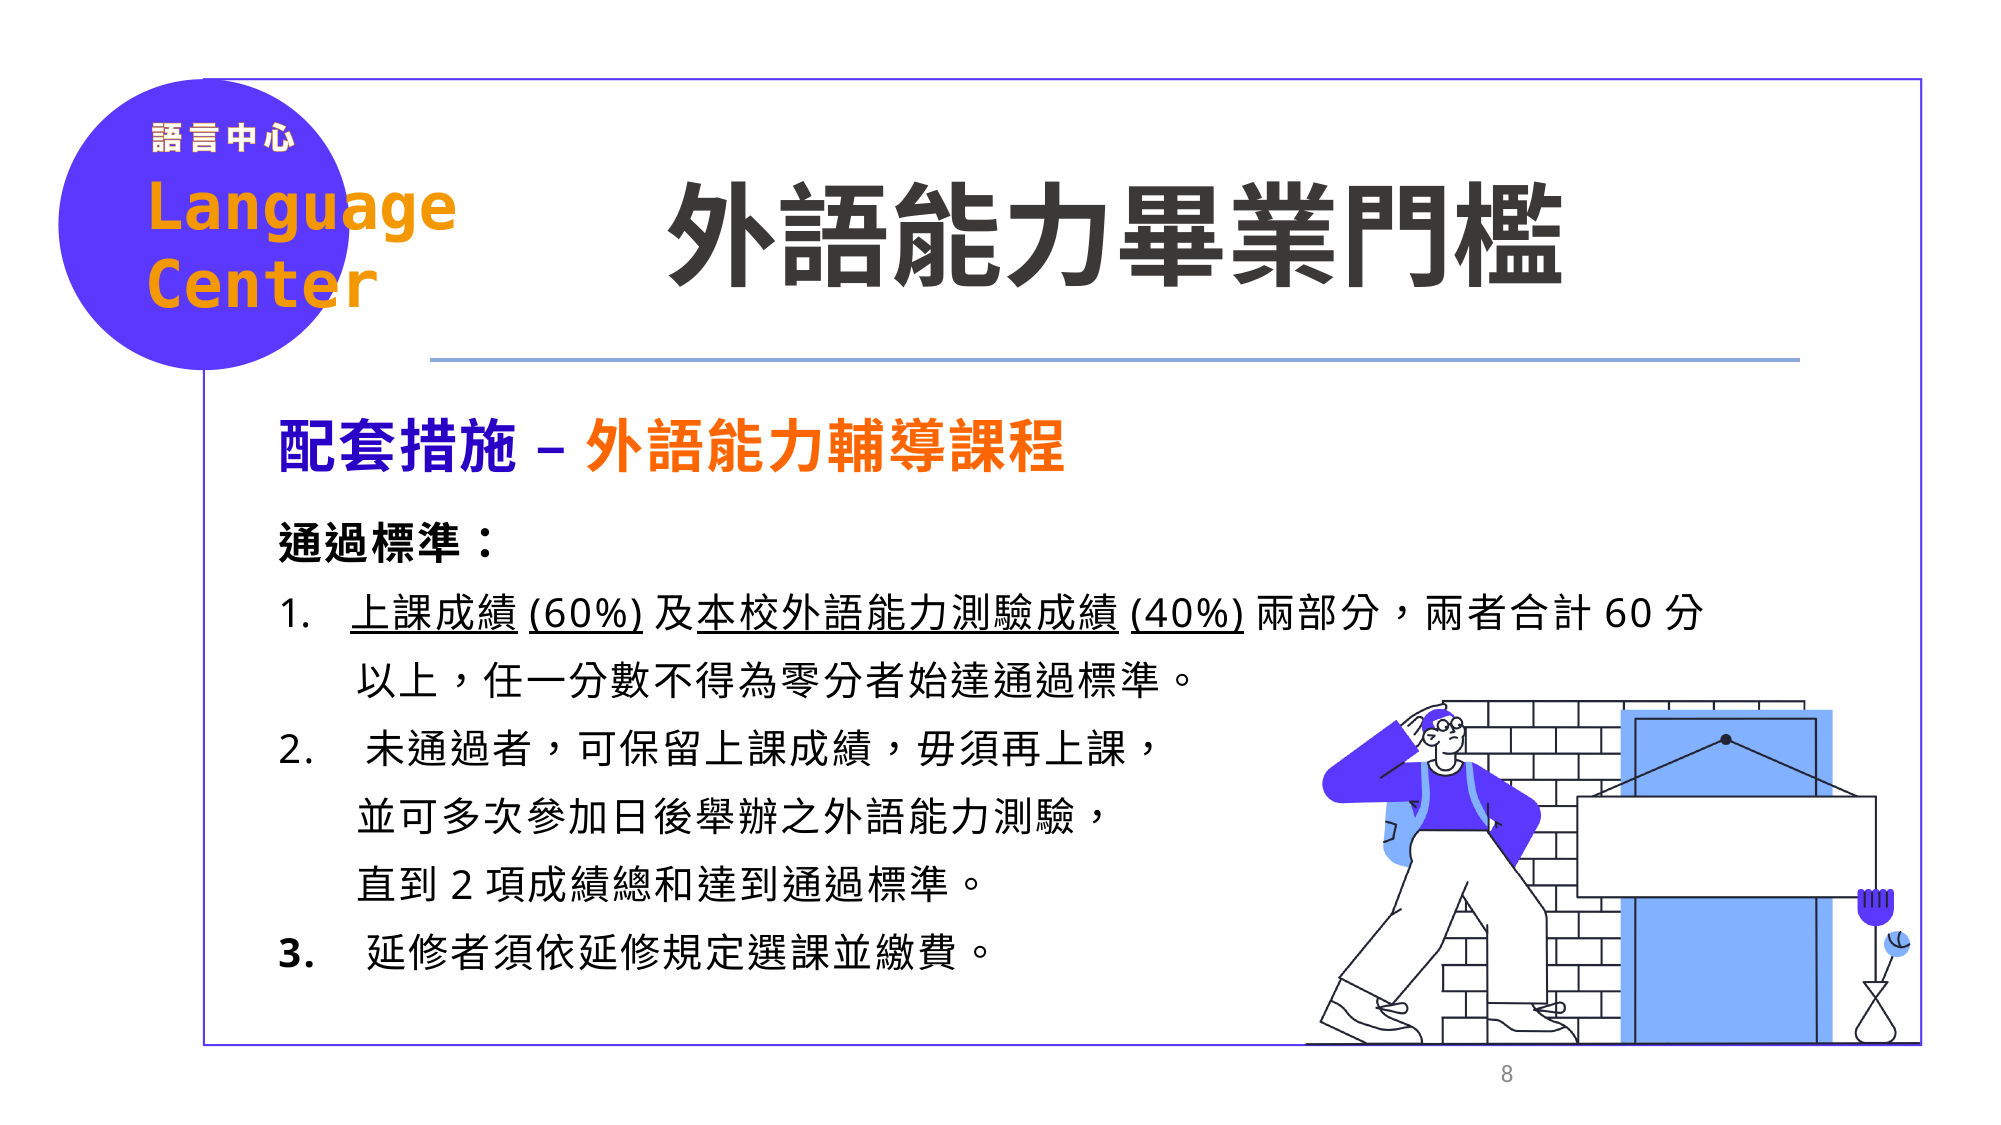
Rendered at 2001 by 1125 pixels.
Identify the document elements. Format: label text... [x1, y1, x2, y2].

picture [0, 0, 2000, 1125]
title 外語能力畢業門檻 [365, 153, 1866, 310]
subtitle 配套措施 – 外語能力輔導課程 通過標準： 上課成績(60%)及本校外語能力測驗成績(40%)兩部分，兩者合計60分 以上，任一分數不得為零分者始達通過標準。 2. 未通過者，可保留上課成績，毋須再上課， 並可多次參加日後舉辦之外語能力測驗， 直到2項成績總和達到通過標準。 3. 延修者須依延修規定選課並繳費。 [263, 381, 1735, 1022]
text_box 8 [1485, 1042, 1936, 1103]
